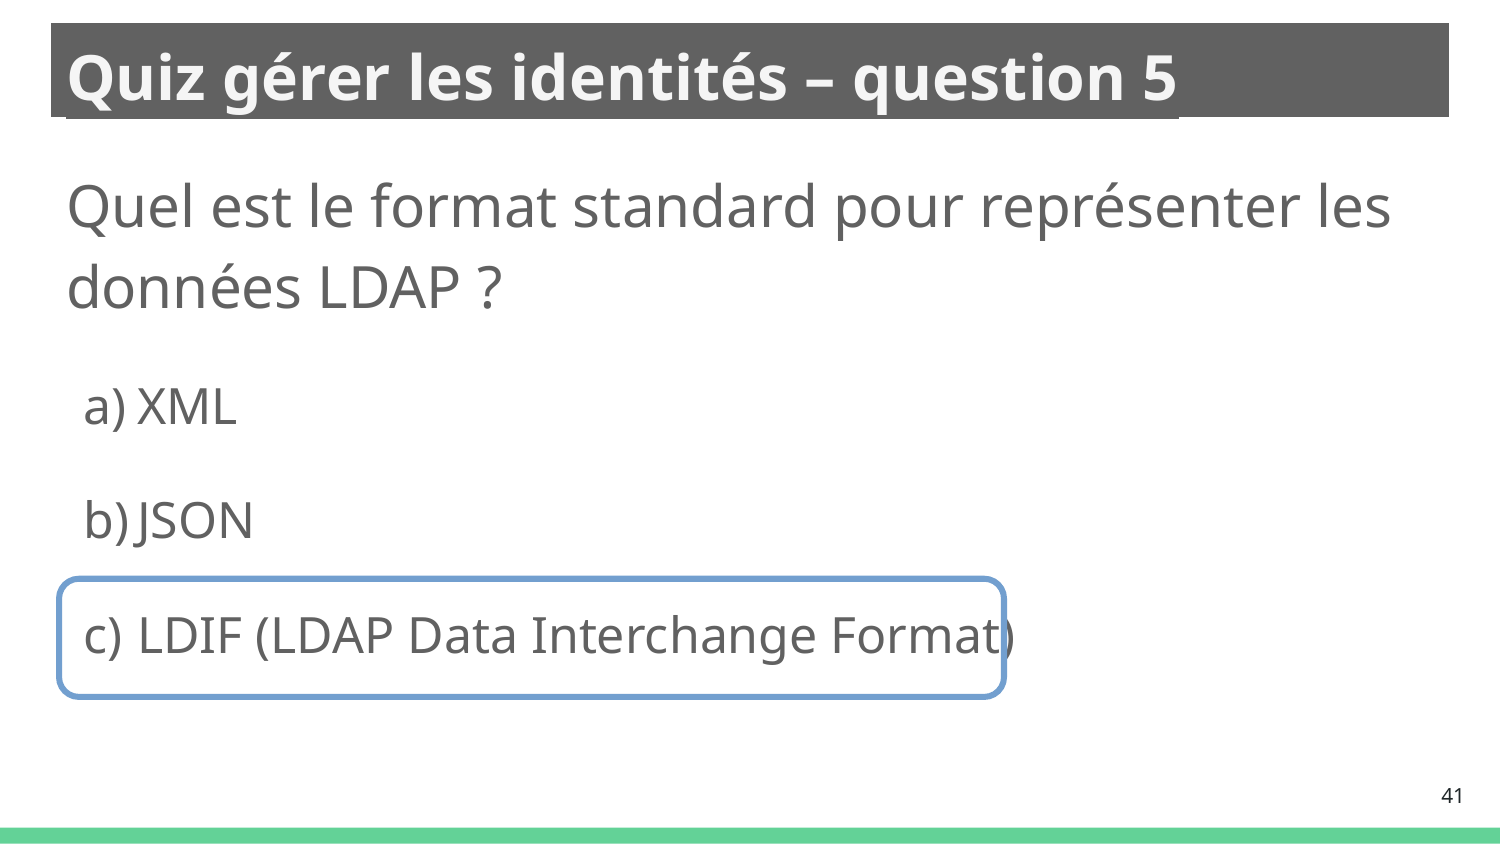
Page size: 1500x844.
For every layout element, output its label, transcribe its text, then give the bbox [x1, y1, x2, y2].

list Quel est le format standard pour représenter les données LDAP ? XML JSON LDIF (LDAP Data Interchange Format) [63, 582, 1000, 679]
slide_number <numéro> [1389, 764, 1480, 830]
title Quiz gérer les identités – question 5 [51, 23, 1449, 117]
list Quel est le format standard pour représenter les données LDAP ? XML JSON LDIF (LDAP Data Interchange Format) [51, 144, 1477, 679]
